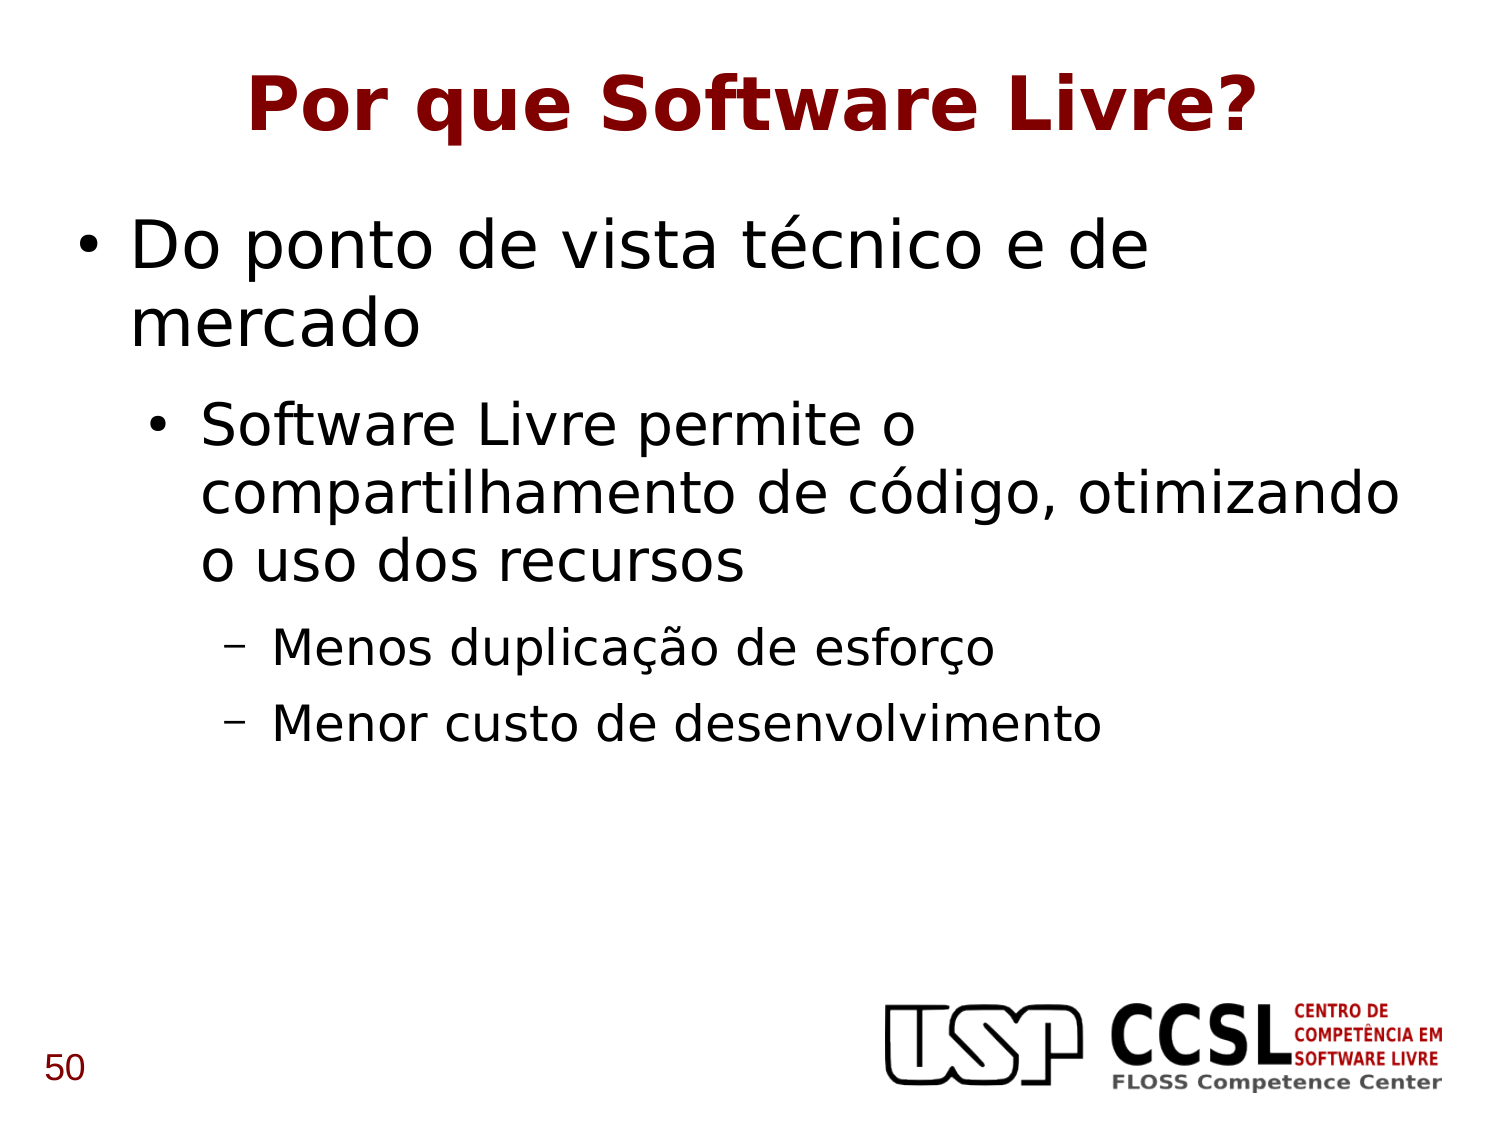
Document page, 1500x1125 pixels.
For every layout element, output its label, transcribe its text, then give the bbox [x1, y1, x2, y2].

title Por que Software Livre? [59, 29, 1447, 180]
picture [885, 1003, 1442, 1093]
list Do ponto de vista técnico e de mercado Software Livre permite o compartilhamento de código, otimizando o uso dos recursos Menos duplicação de esforço Menor custo de desenvolvimento [59, 206, 1447, 950]
